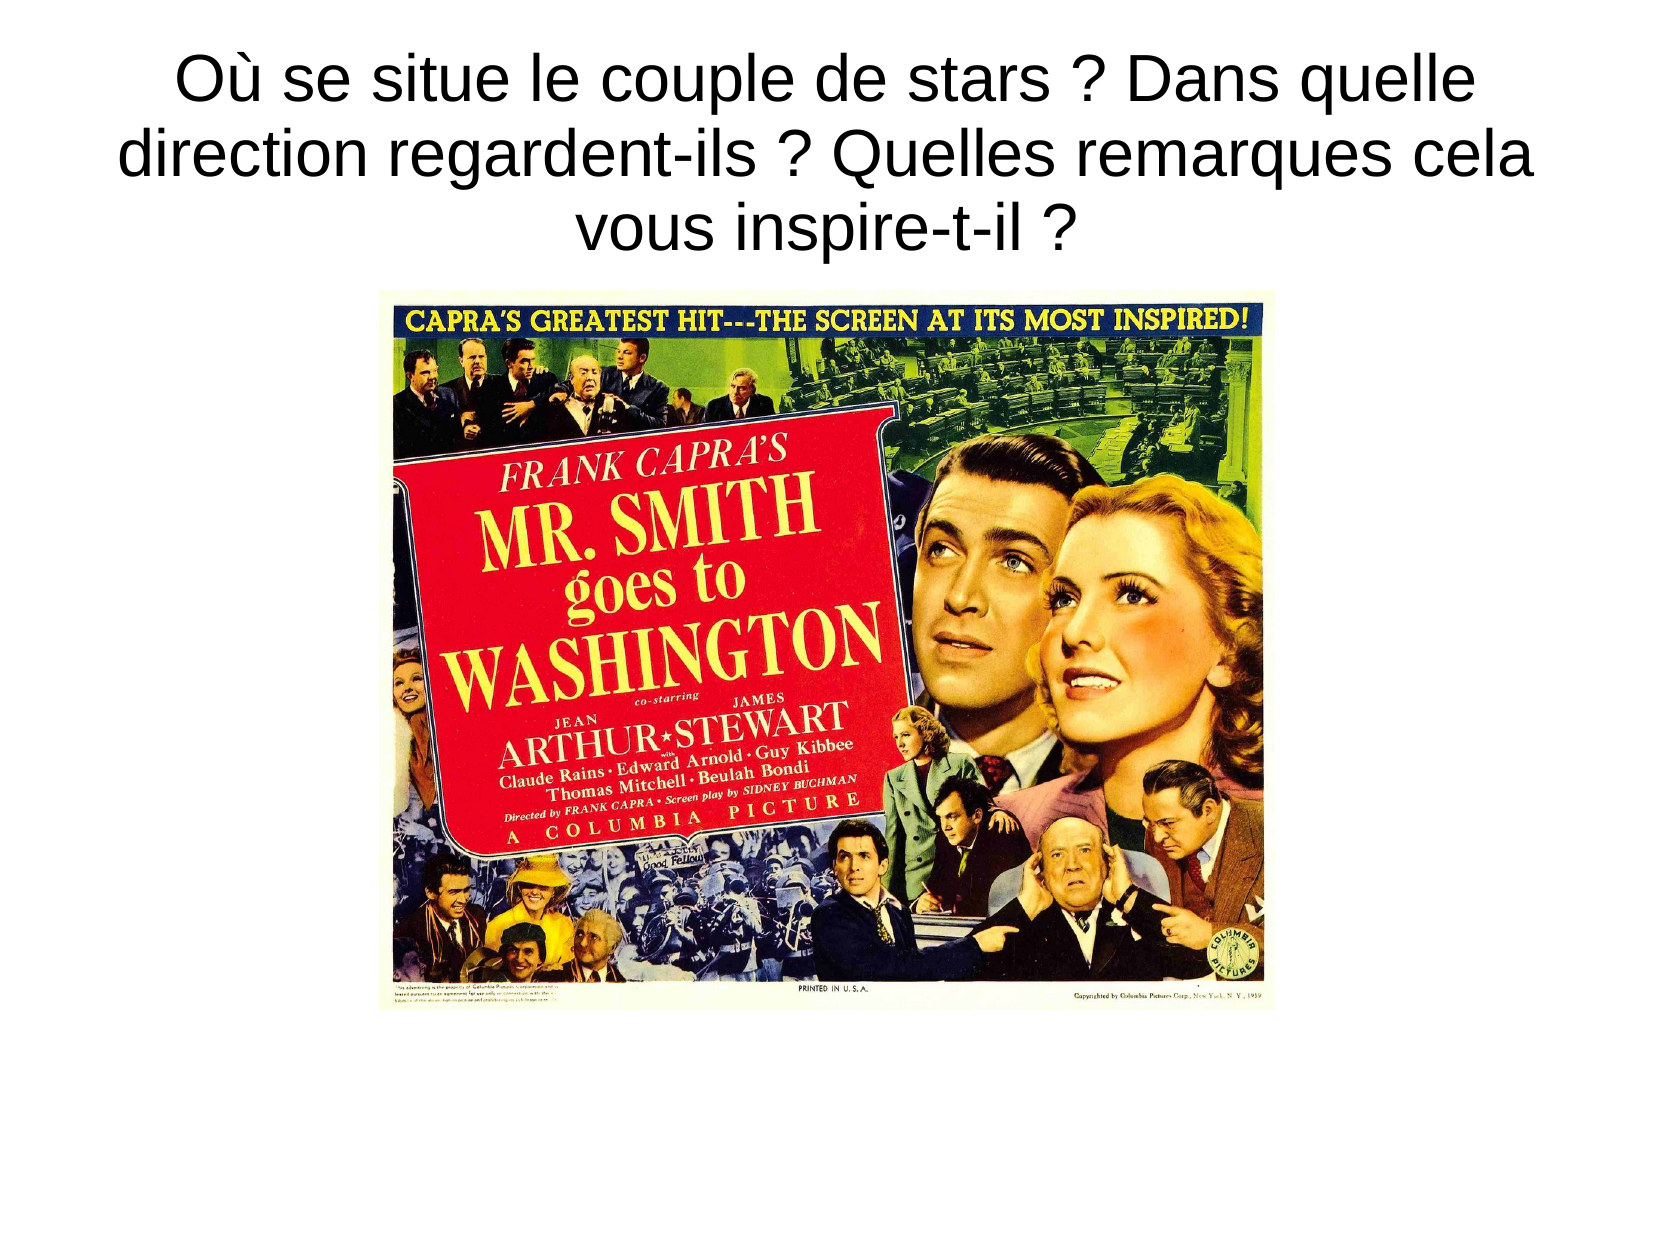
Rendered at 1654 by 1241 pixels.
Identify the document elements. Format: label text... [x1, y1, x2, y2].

picture [379, 290, 1275, 1010]
title Où se situe le couple de stars ? Dans quelle direction regardent-ils ? Quelles remarques cela vous inspire-t-il ? [82, 40, 1571, 266]
